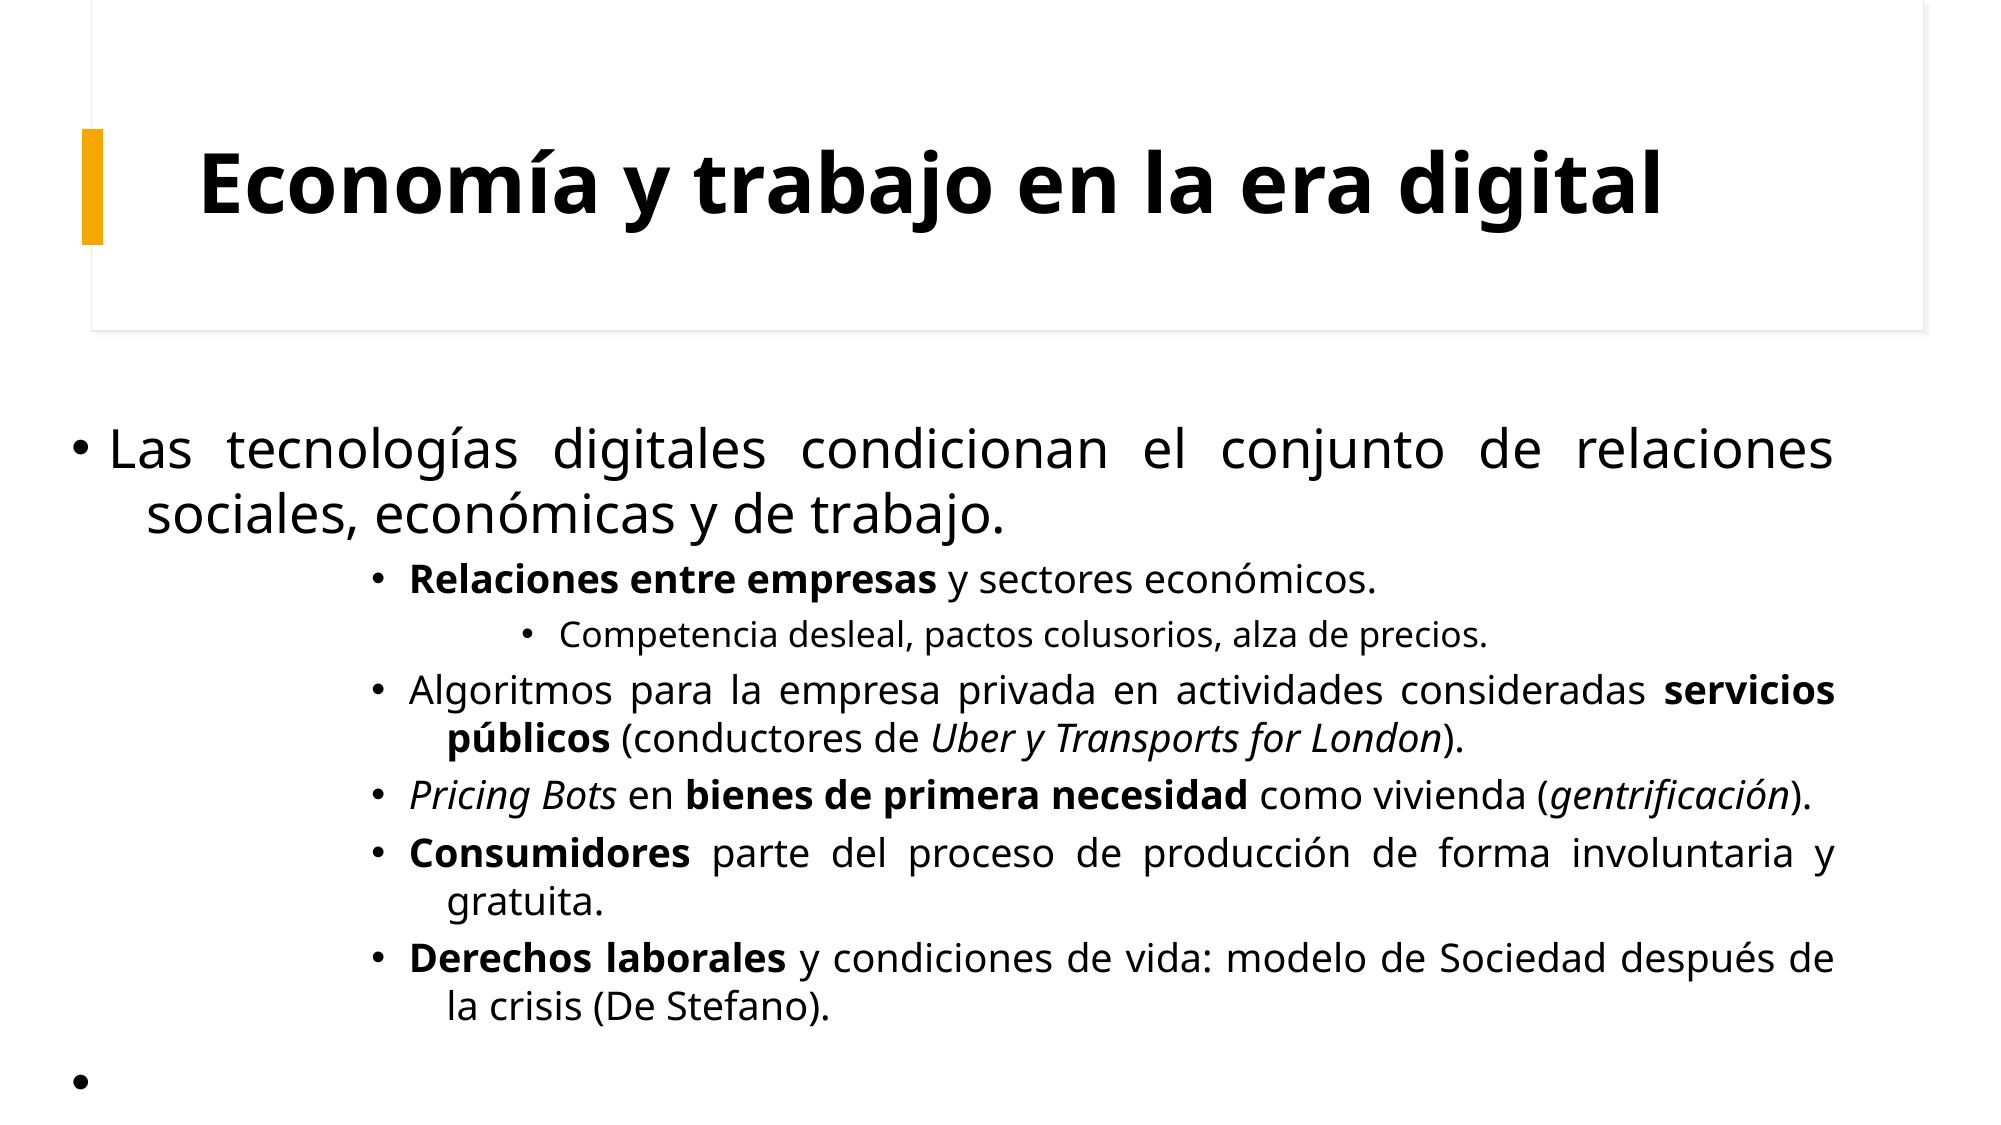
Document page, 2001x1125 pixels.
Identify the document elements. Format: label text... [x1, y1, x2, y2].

list Las tecnologías digitales condicionan el conjunto de relaciones sociales, económicas y de trabajo. Relaciones entre empresas y sectores económicos. Competencia desleal, pactos colusorios, alza de precios. Algoritmos para la empresa privada en actividades consideradas servicios públicos (conductores de Uber y Transports for London). Pricing Bots en bienes de primera necesidad como vivienda (gentrificación). Consumidores parte del proceso de producción de forma involuntaria y gratuita. Derechos laborales y condiciones de vida: modelo de Sociedad después de la crisis (De Stefano). [56, 406, 1852, 1066]
title Economía y trabajo en la era digital [183, 90, 1852, 284]
